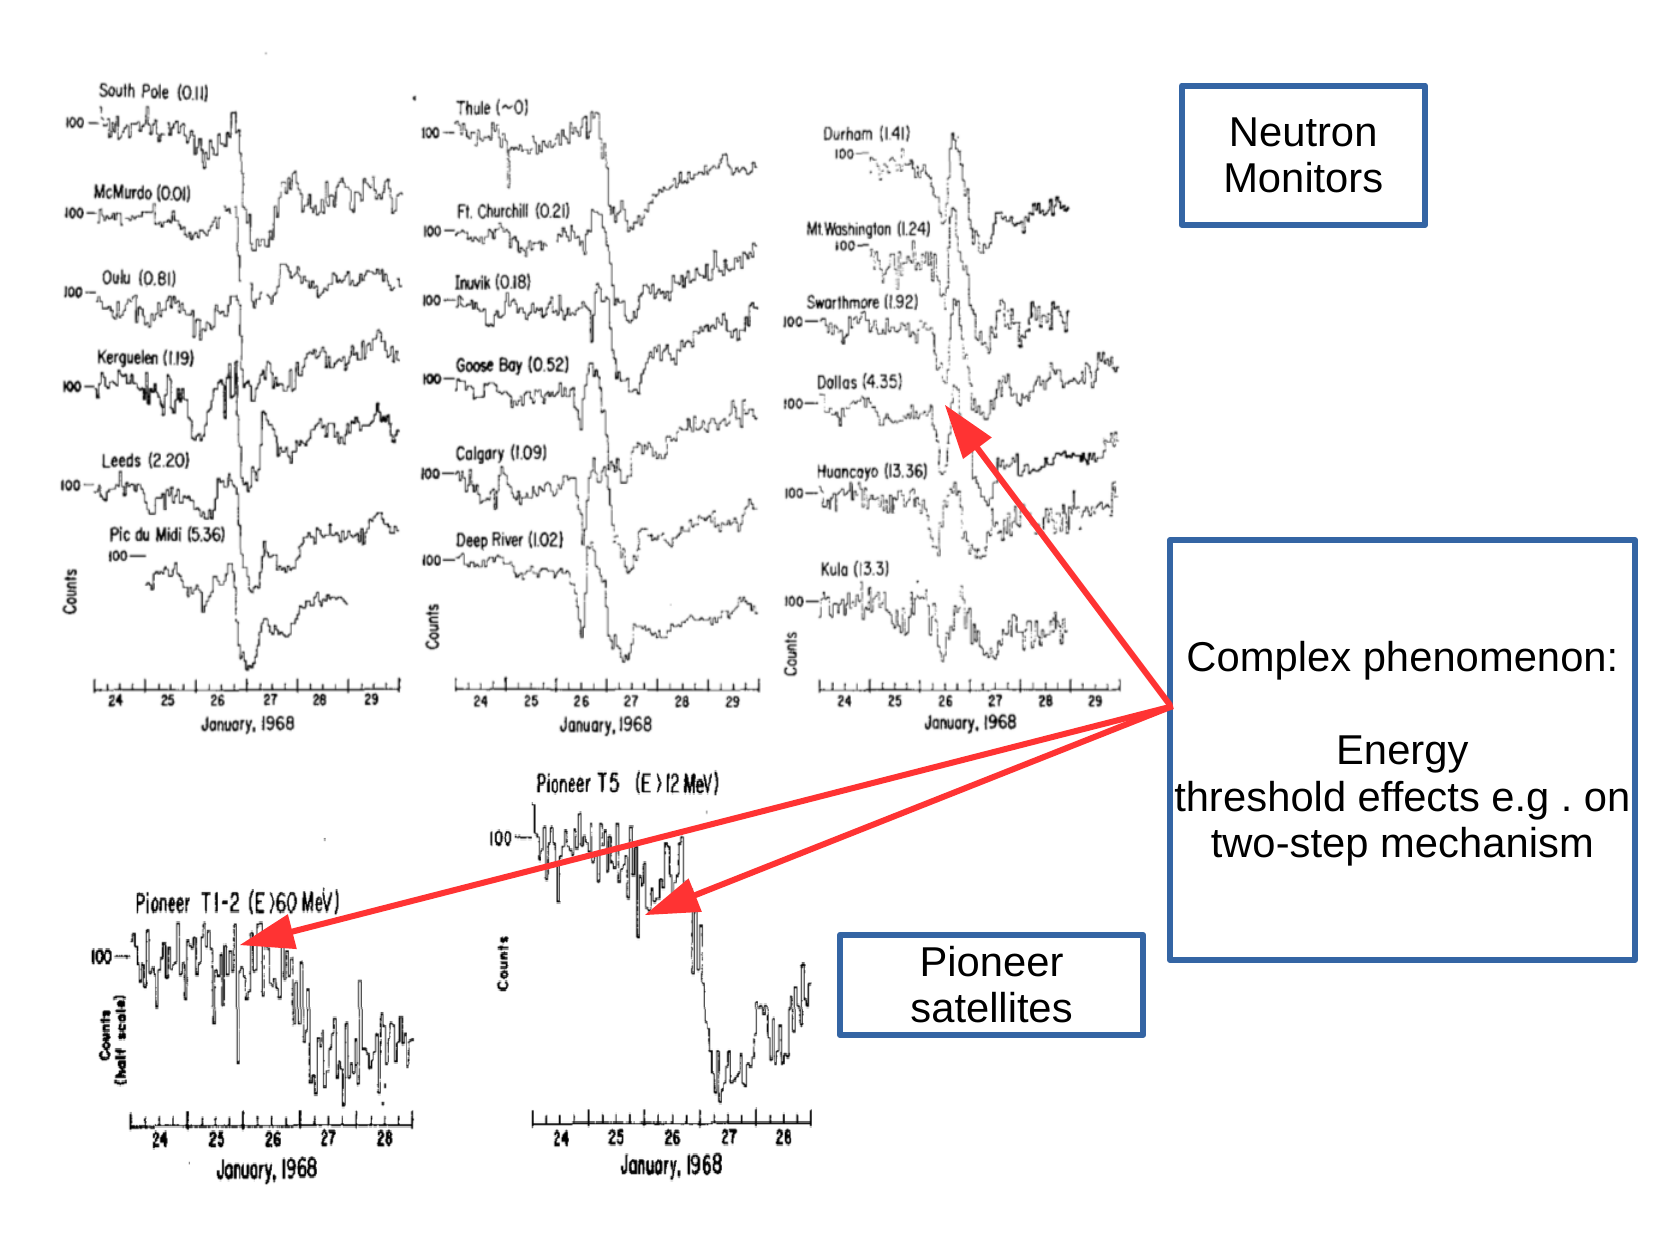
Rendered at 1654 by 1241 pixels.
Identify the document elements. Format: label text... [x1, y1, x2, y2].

picture [1014, 726, 1111, 751]
title Complex phenomenon: Energy threshold effects e.g . on two-step mechanism [1170, 540, 1636, 961]
title Neutron Monitors [1181, 85, 1426, 226]
picture [30, 44, 1156, 1201]
title Pioneer satellites [840, 934, 1144, 1036]
picture [1070, 717, 1156, 751]
